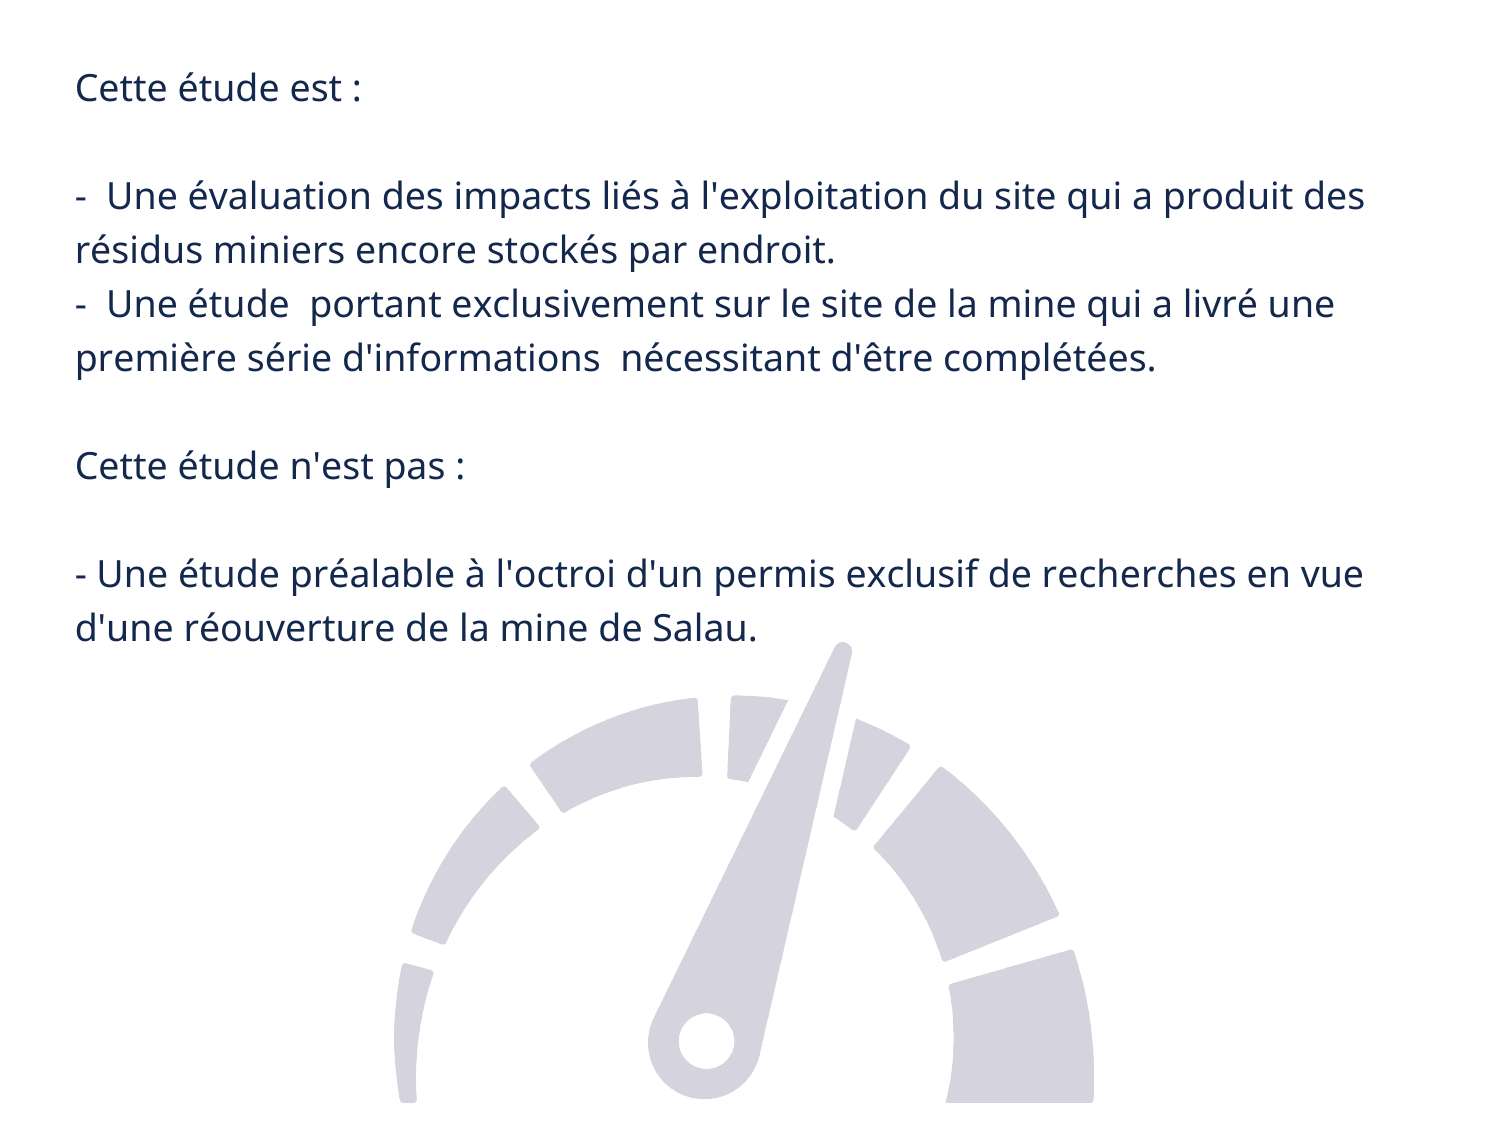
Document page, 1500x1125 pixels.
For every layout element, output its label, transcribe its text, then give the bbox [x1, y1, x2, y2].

picture [394, 642, 1094, 1103]
text_box Cette étude est : - Une évaluation des impacts liés à l'exploitation du site qui a produit des résidus miniers encore stockés par endroit. - Une étude portant exclusivement sur le site de la mine qui a livré une première série d'informations nécessitant d'être complétées. Cette étude n'est pas : - Une étude préalable à l'octroi d'un permis exclusif de recherches en vue d'une réouverture de la mine de Salau. [60, 47, 1446, 657]
